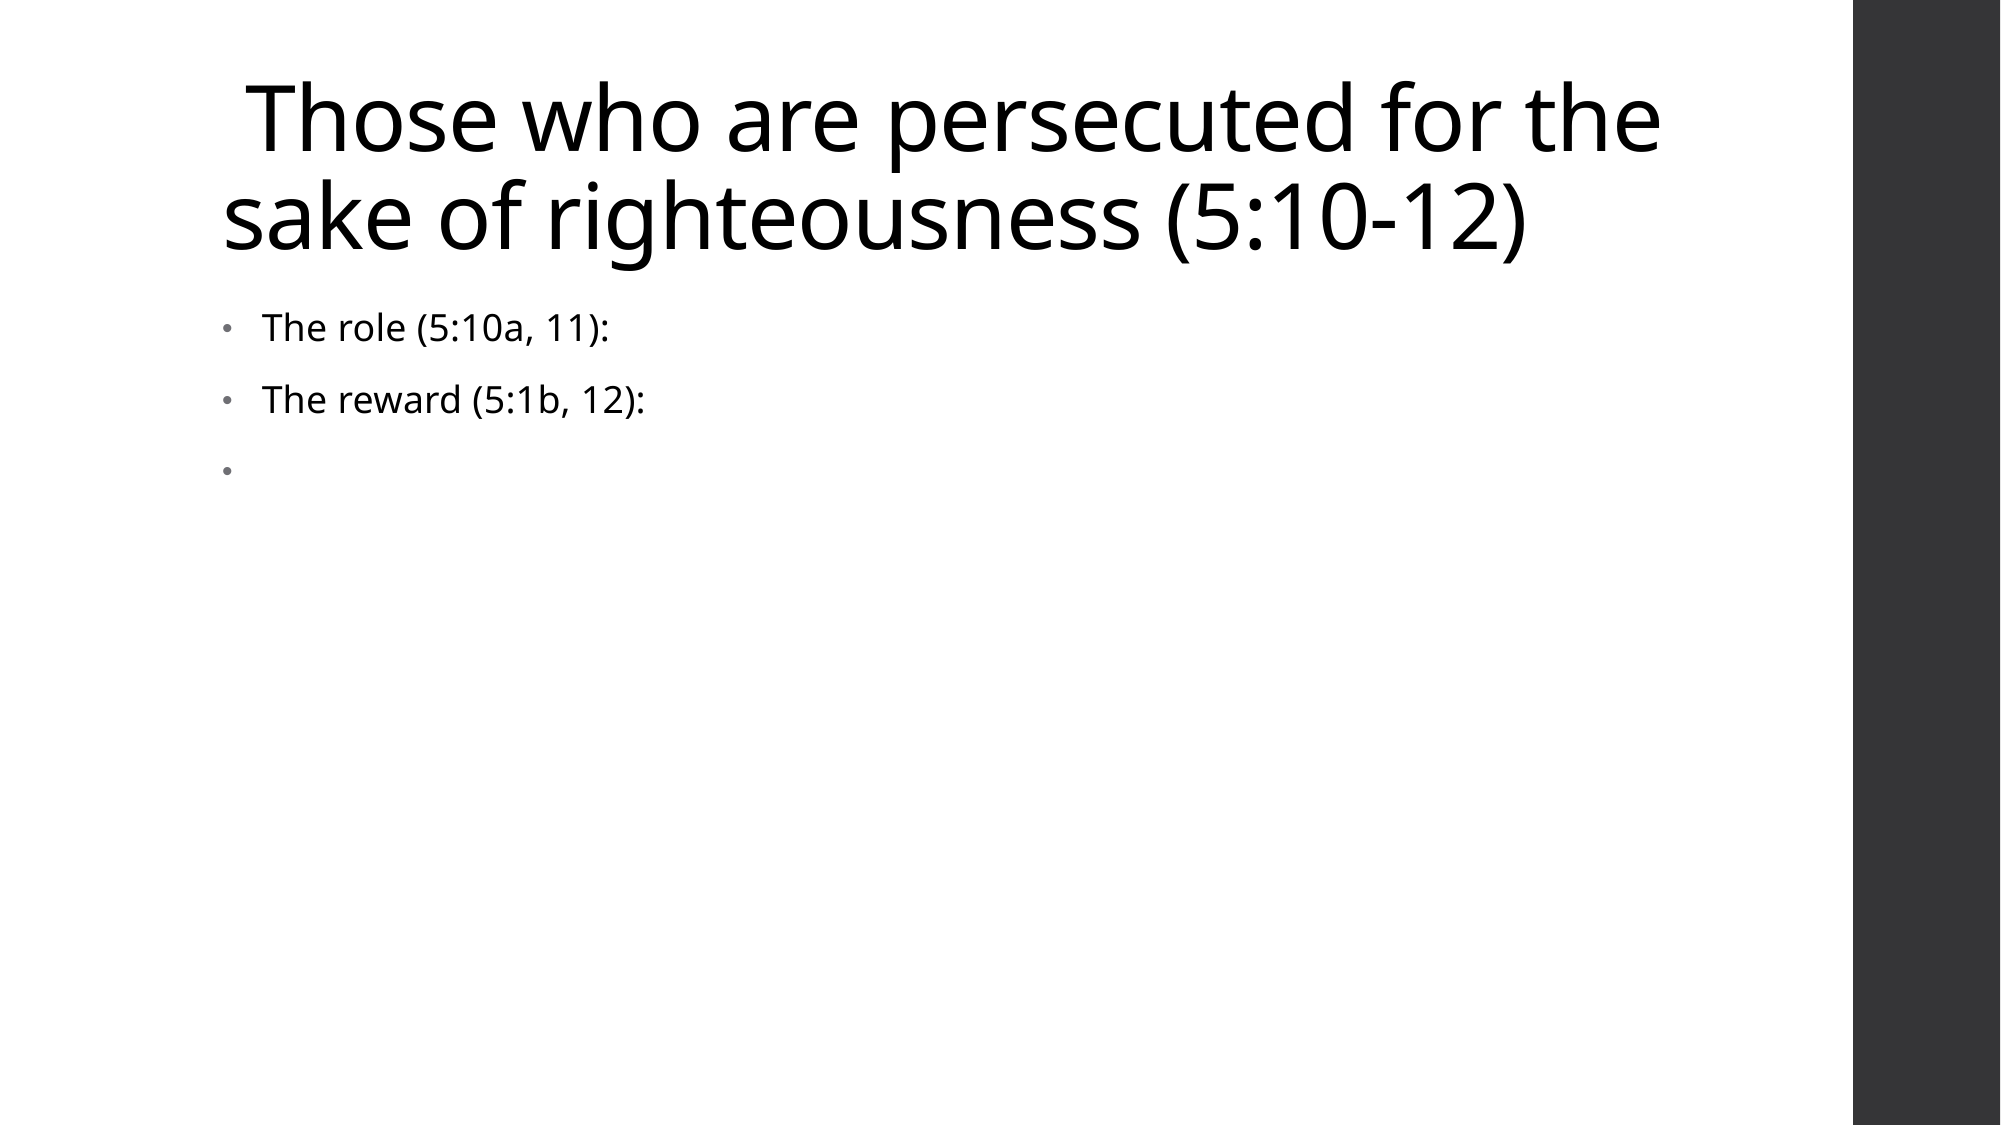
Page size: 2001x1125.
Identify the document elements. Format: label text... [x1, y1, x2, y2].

list The role (5:10a, 11): The reward (5:1b, 12): [206, 299, 1617, 1014]
title Those who are persecuted for the sake of righteousness (5:10-12) [206, 60, 1797, 278]
